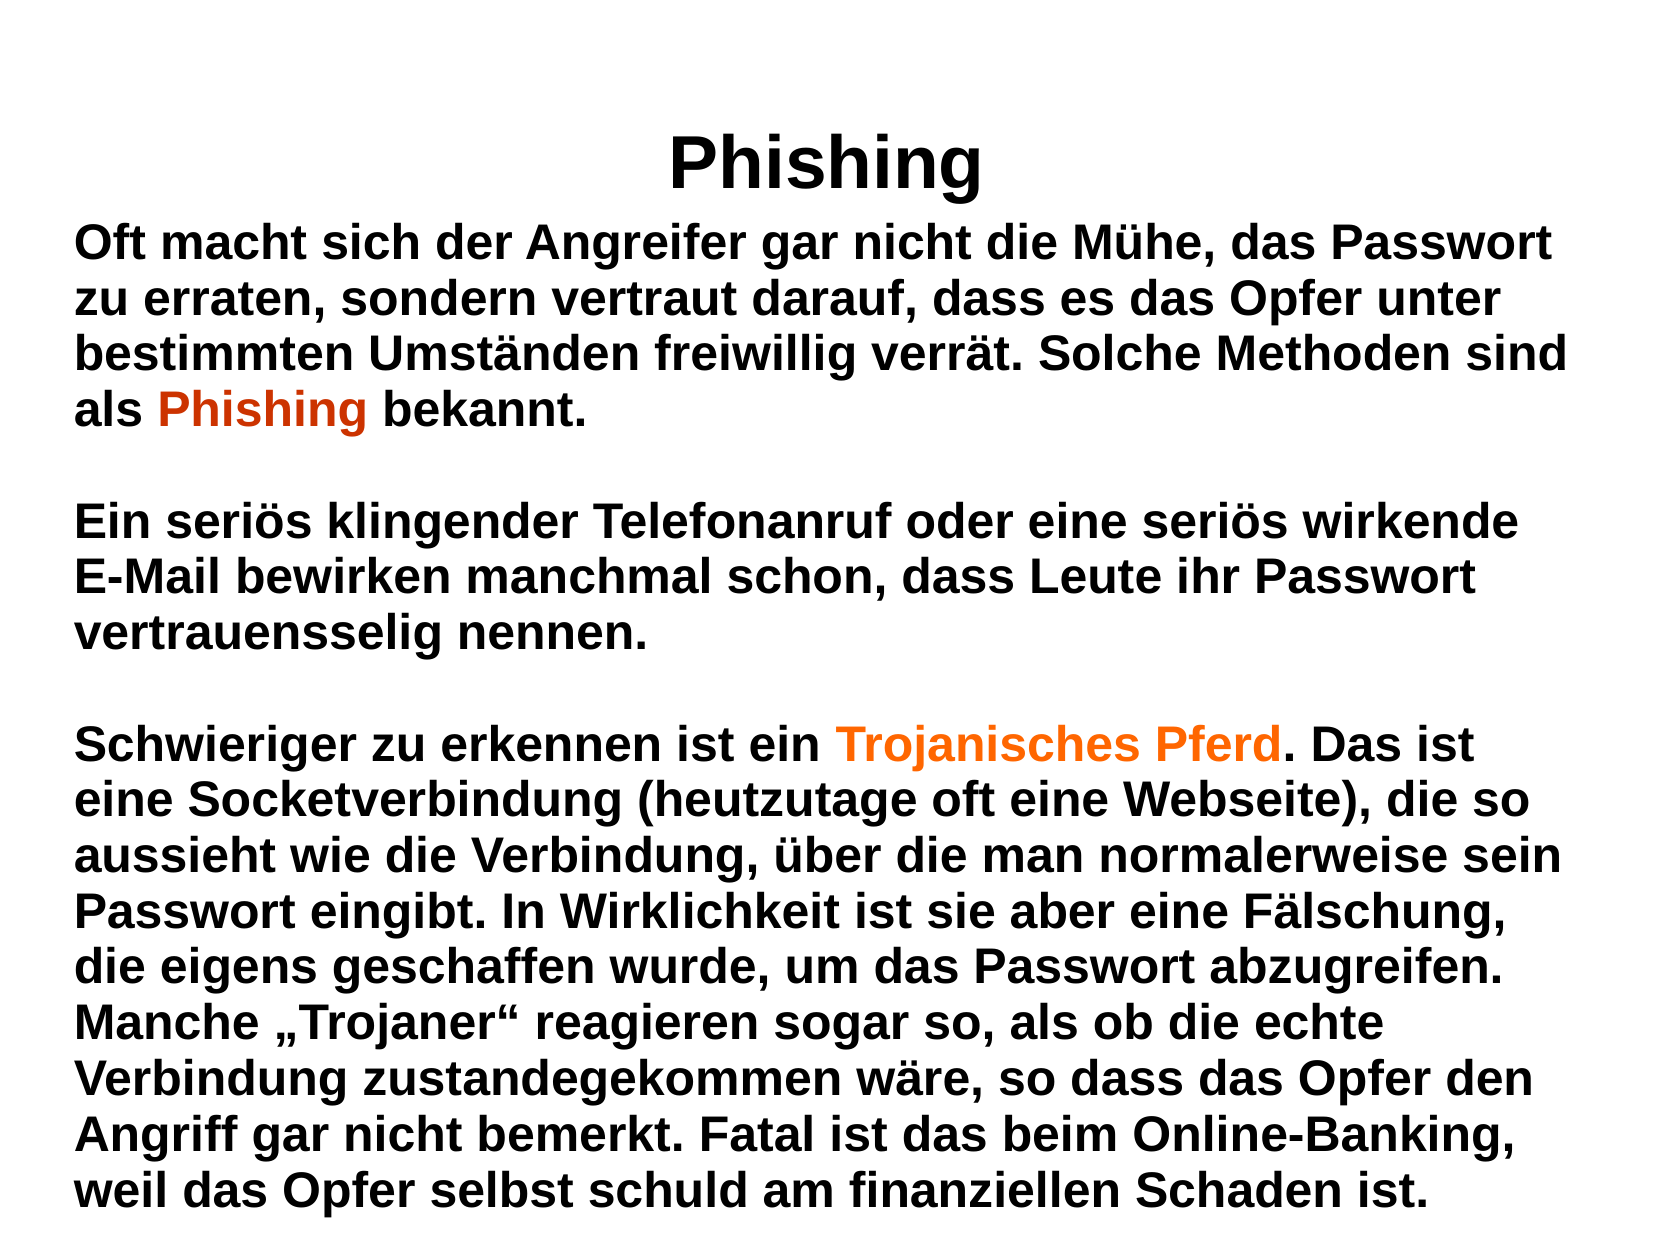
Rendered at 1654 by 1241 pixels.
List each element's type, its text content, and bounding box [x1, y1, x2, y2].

text_box Oft macht sich der Angreifer gar nicht die Mühe, das Passwort zu erraten, sondern vertraut darauf, dass es das Opfer unter bestimmten Umständen freiwillig verrät. Solche Methoden sind als Phishing bekannt. Ein seriös klingender Telefonanruf oder eine seriös wirkende E-Mail bewirken manchmal schon, dass Leute ihr Passwort vertrauensselig nennen. Schwieriger zu erkennen ist ein Trojanisches Pferd. Das ist eine Socketverbindung (heutzutage oft eine Webseite), die so aussieht wie die Verbindung, über die man normalerweise sein Passwort eingibt. In Wirklichkeit ist sie aber eine Fälschung, die eigens geschaffen wurde, um das Passwort abzugreifen. Manche „Trojaner“ reagieren sogar so, als ob die echte Verbindung zustandegekommen wäre, so dass das Opfer den Angriff gar nicht bemerkt. Fatal ist das beim Online-Banking, weil das Opfer selbst schuld am finanziellen Schaden ist. [59, 206, 1595, 1225]
title Phishing [88, 88, 1565, 206]
